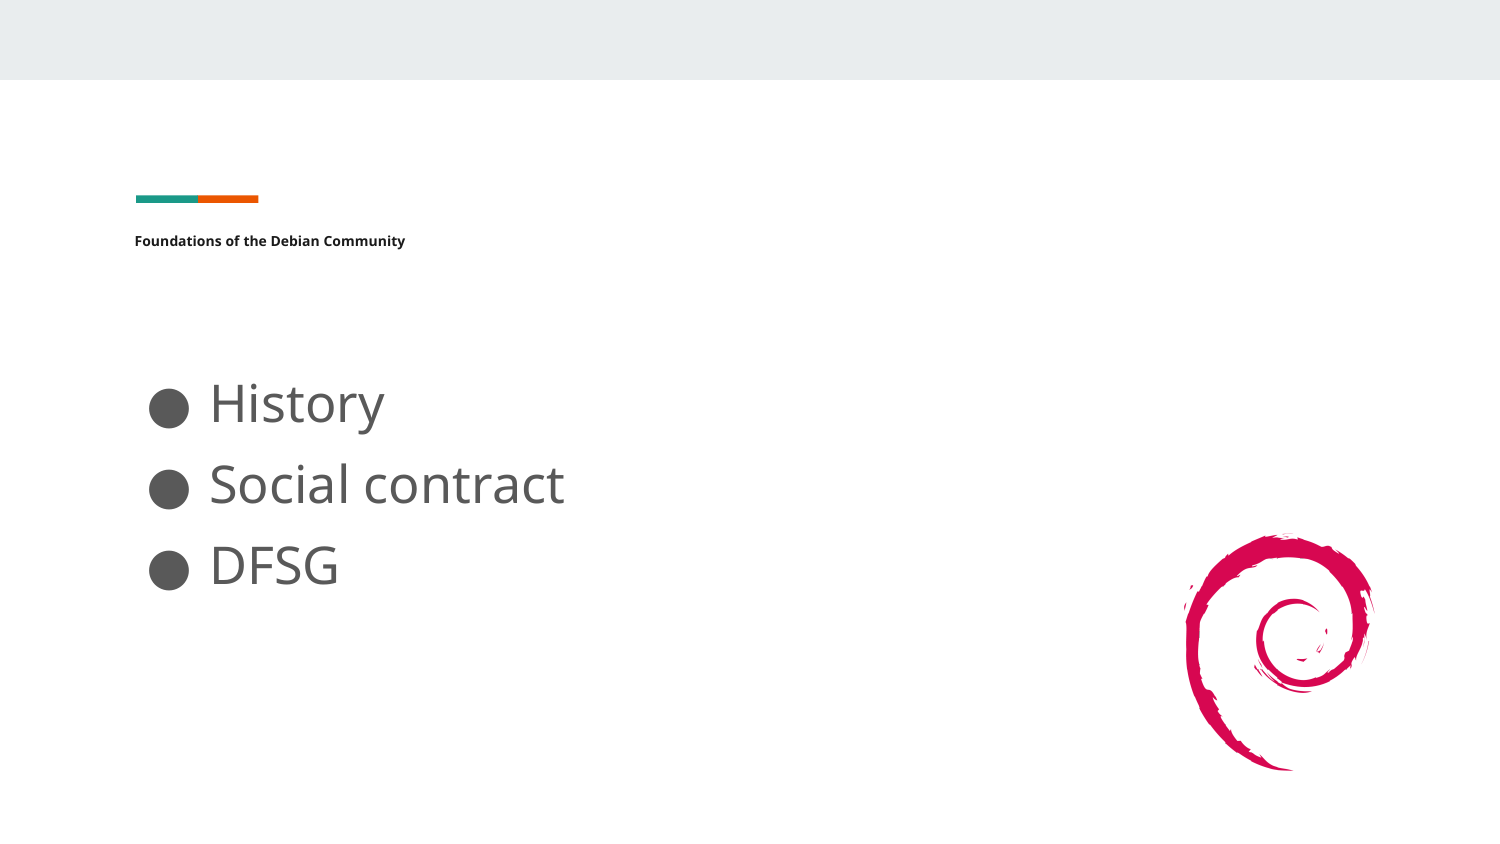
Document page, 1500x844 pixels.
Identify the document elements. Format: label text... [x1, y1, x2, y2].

list History Social contract DFSG [119, 341, 1160, 712]
picture [1174, 531, 1381, 780]
title Foundations of the Debian Community [119, 216, 1381, 305]
